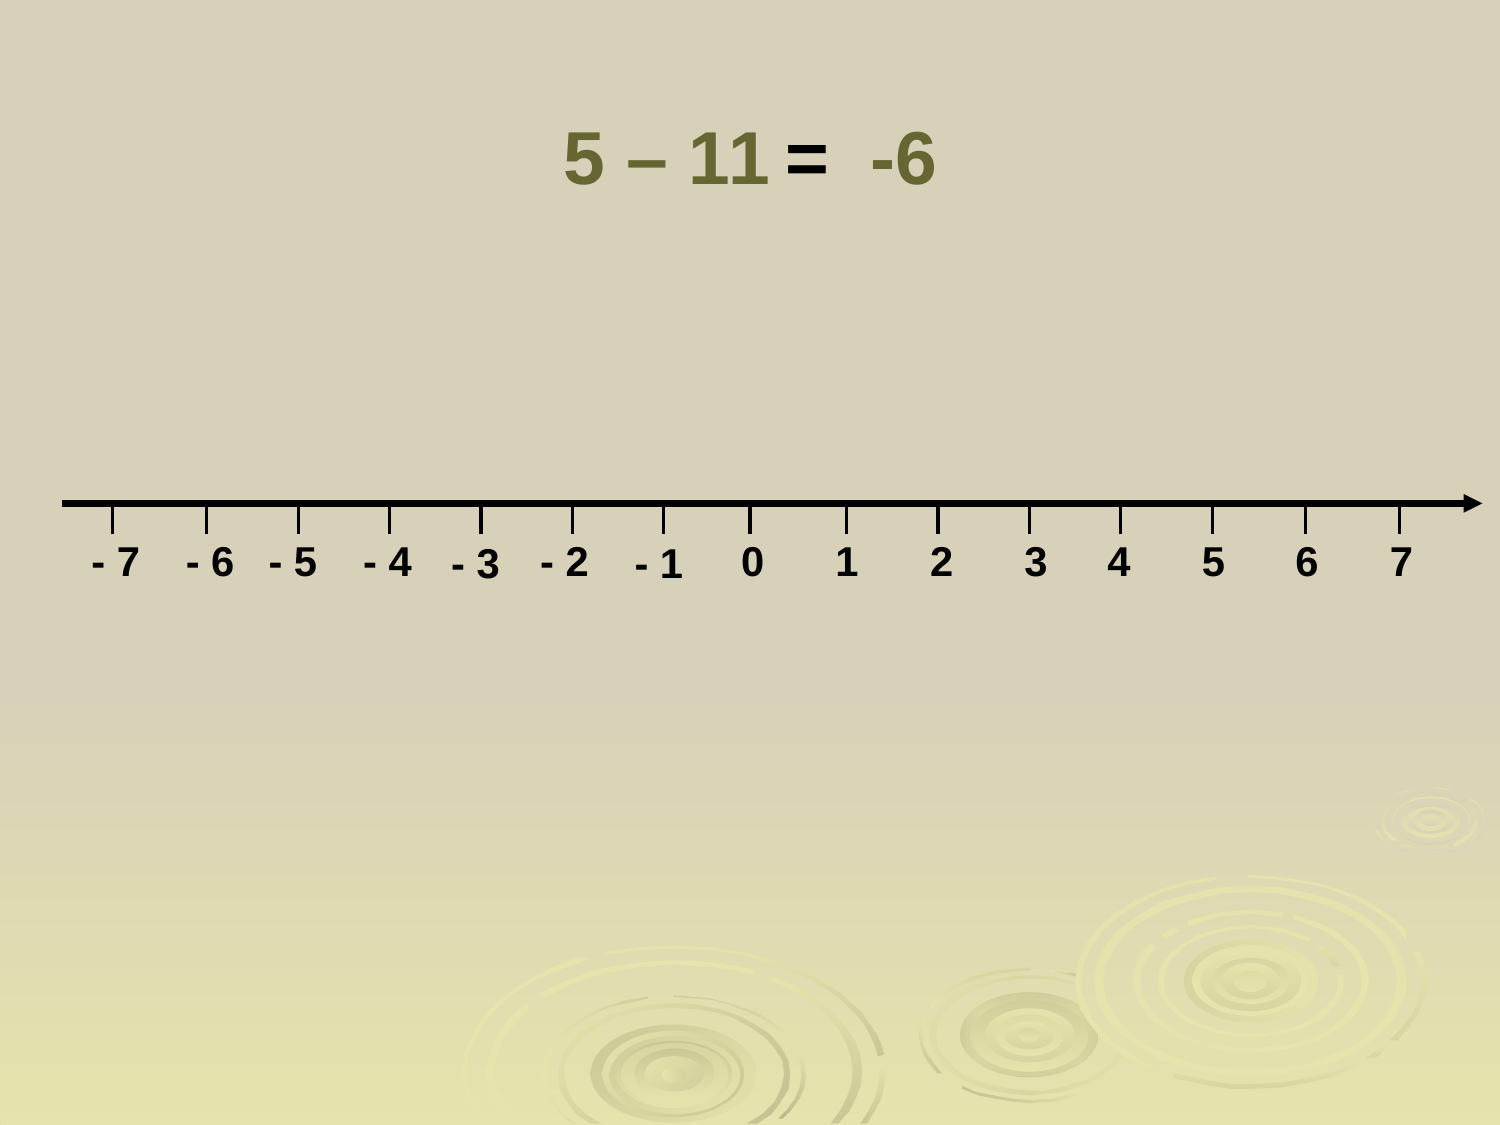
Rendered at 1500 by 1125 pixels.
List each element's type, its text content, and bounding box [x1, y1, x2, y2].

text_box 0 [726, 527, 793, 602]
text_box - 3 [436, 529, 538, 605]
text_box - 2 [525, 527, 627, 602]
text_box 7 [1352, 527, 1454, 602]
text_box 3 [998, 527, 1065, 602]
text_box 5 [1187, 527, 1254, 602]
text_box - 4 [348, 527, 450, 602]
text_box 2 [915, 527, 982, 602]
text_box = -6 [750, 101, 987, 208]
text_box 4 [1092, 527, 1159, 602]
text_box 6 [1257, 527, 1352, 602]
text_box 1 [820, 527, 888, 602]
text_box - 7 [76, 527, 178, 602]
text_box - 1 [619, 529, 721, 605]
text_box 5 – 11 [549, 101, 750, 208]
text_box - 6 [178, 527, 273, 602]
text_box - 5 [273, 527, 348, 602]
